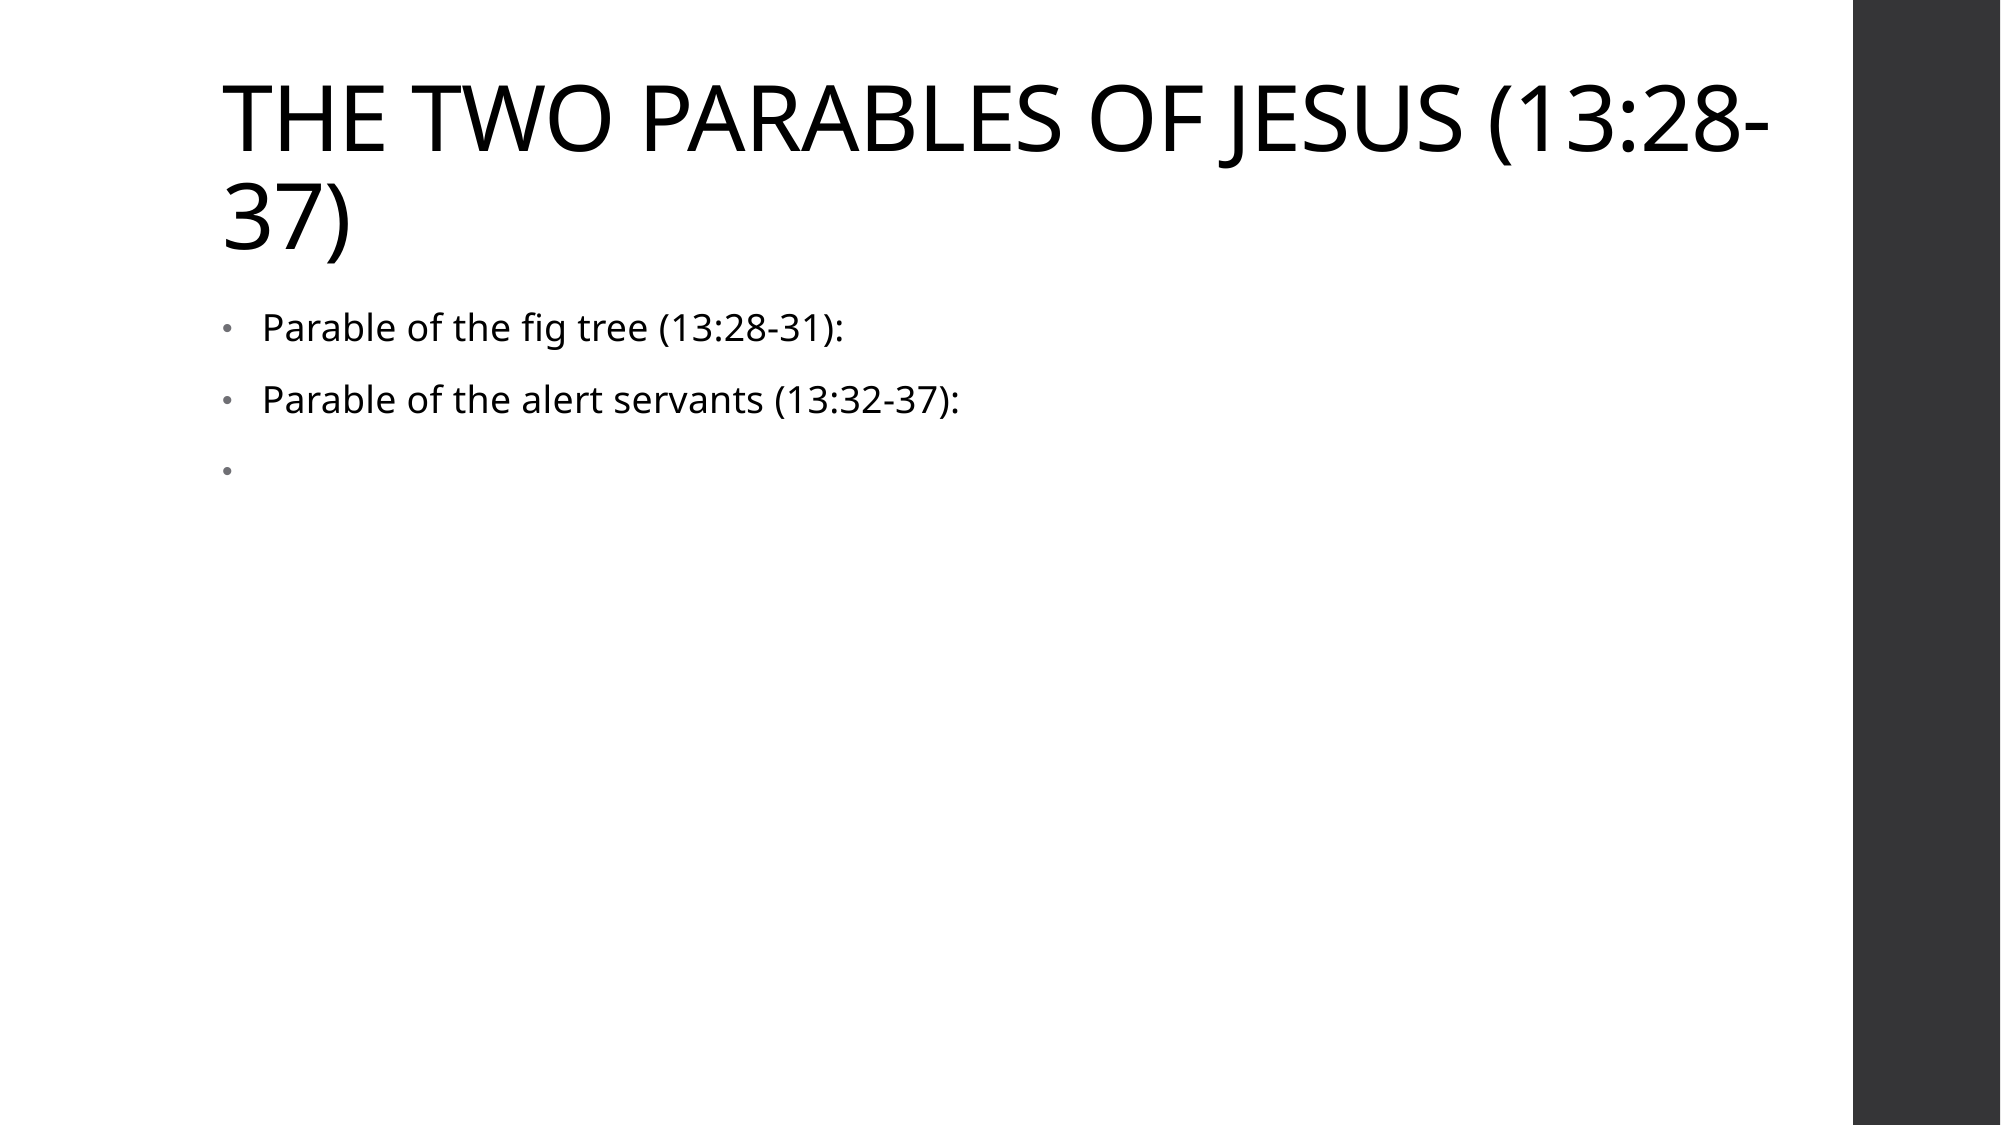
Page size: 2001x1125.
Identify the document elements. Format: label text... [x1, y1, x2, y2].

list Parable of the fig tree (13:28-31): Parable of the alert servants (13:32-37): [206, 299, 1617, 1014]
title THE TWO PARABLES OF JESUS (13:28-37) [206, 60, 1797, 278]
